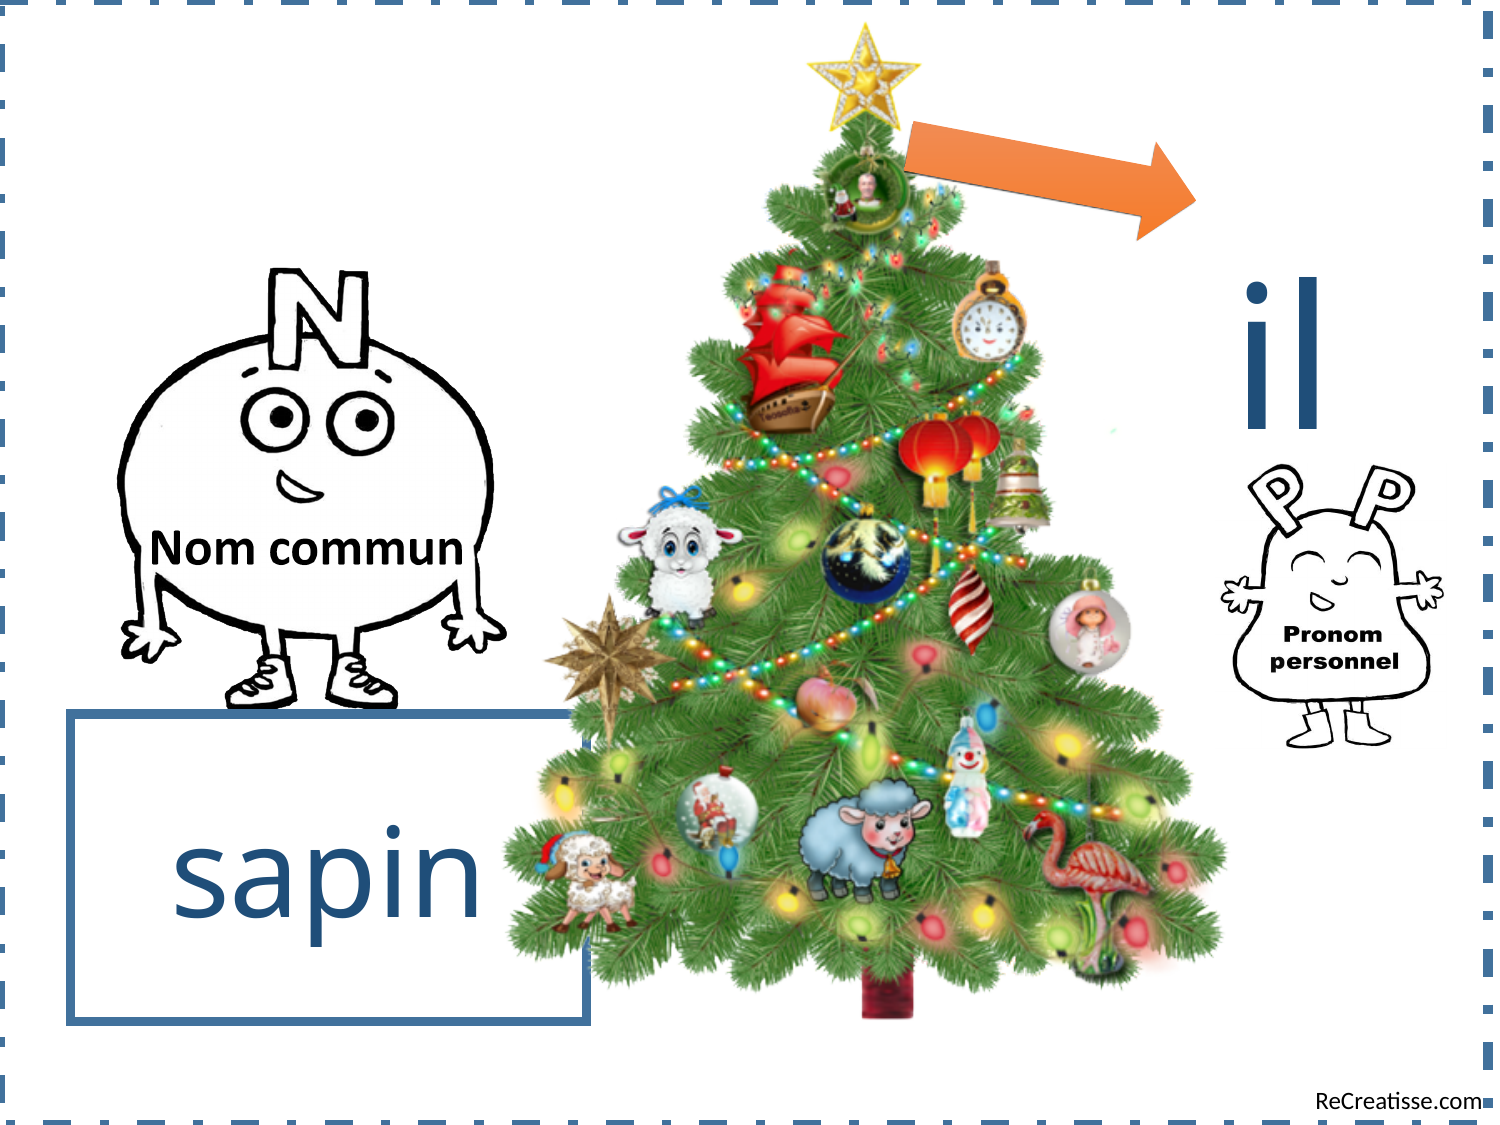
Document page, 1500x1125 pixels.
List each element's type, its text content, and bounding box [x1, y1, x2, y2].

text_box il [1231, 82, 1500, 617]
text_box sapin [71, 714, 500, 1021]
picture [94, 20, 1447, 1022]
text_box ReCreatisse.com [1300, 1077, 1498, 1122]
text_box [904, 120, 1197, 241]
